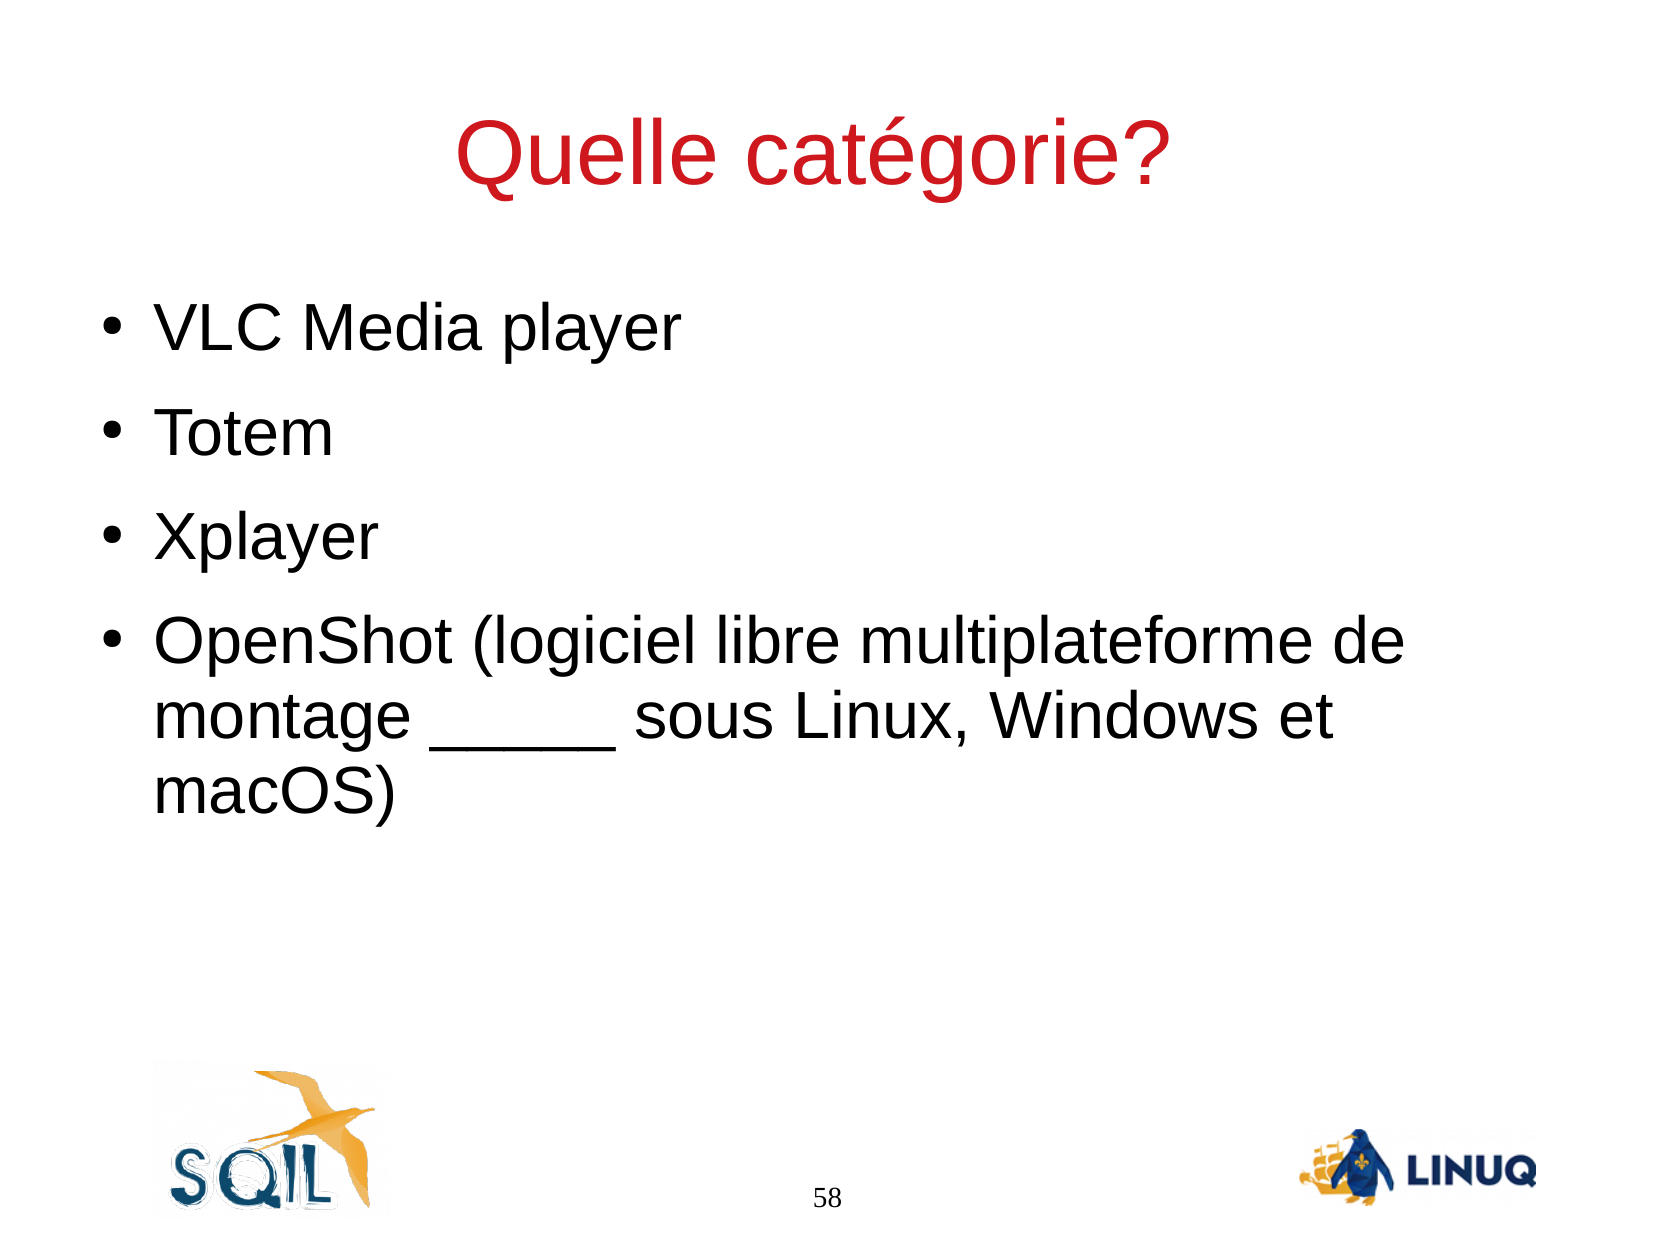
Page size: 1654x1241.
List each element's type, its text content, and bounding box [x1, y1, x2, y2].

picture [153, 1060, 390, 1220]
picture [1299, 1129, 1536, 1206]
title Quelle catégorie? [82, 49, 1571, 257]
list VLC Media player Totem Xplayer OpenShot (logiciel libre multiplateforme de montage _____ sous Linux, Windows et macOS) [82, 290, 1571, 1010]
